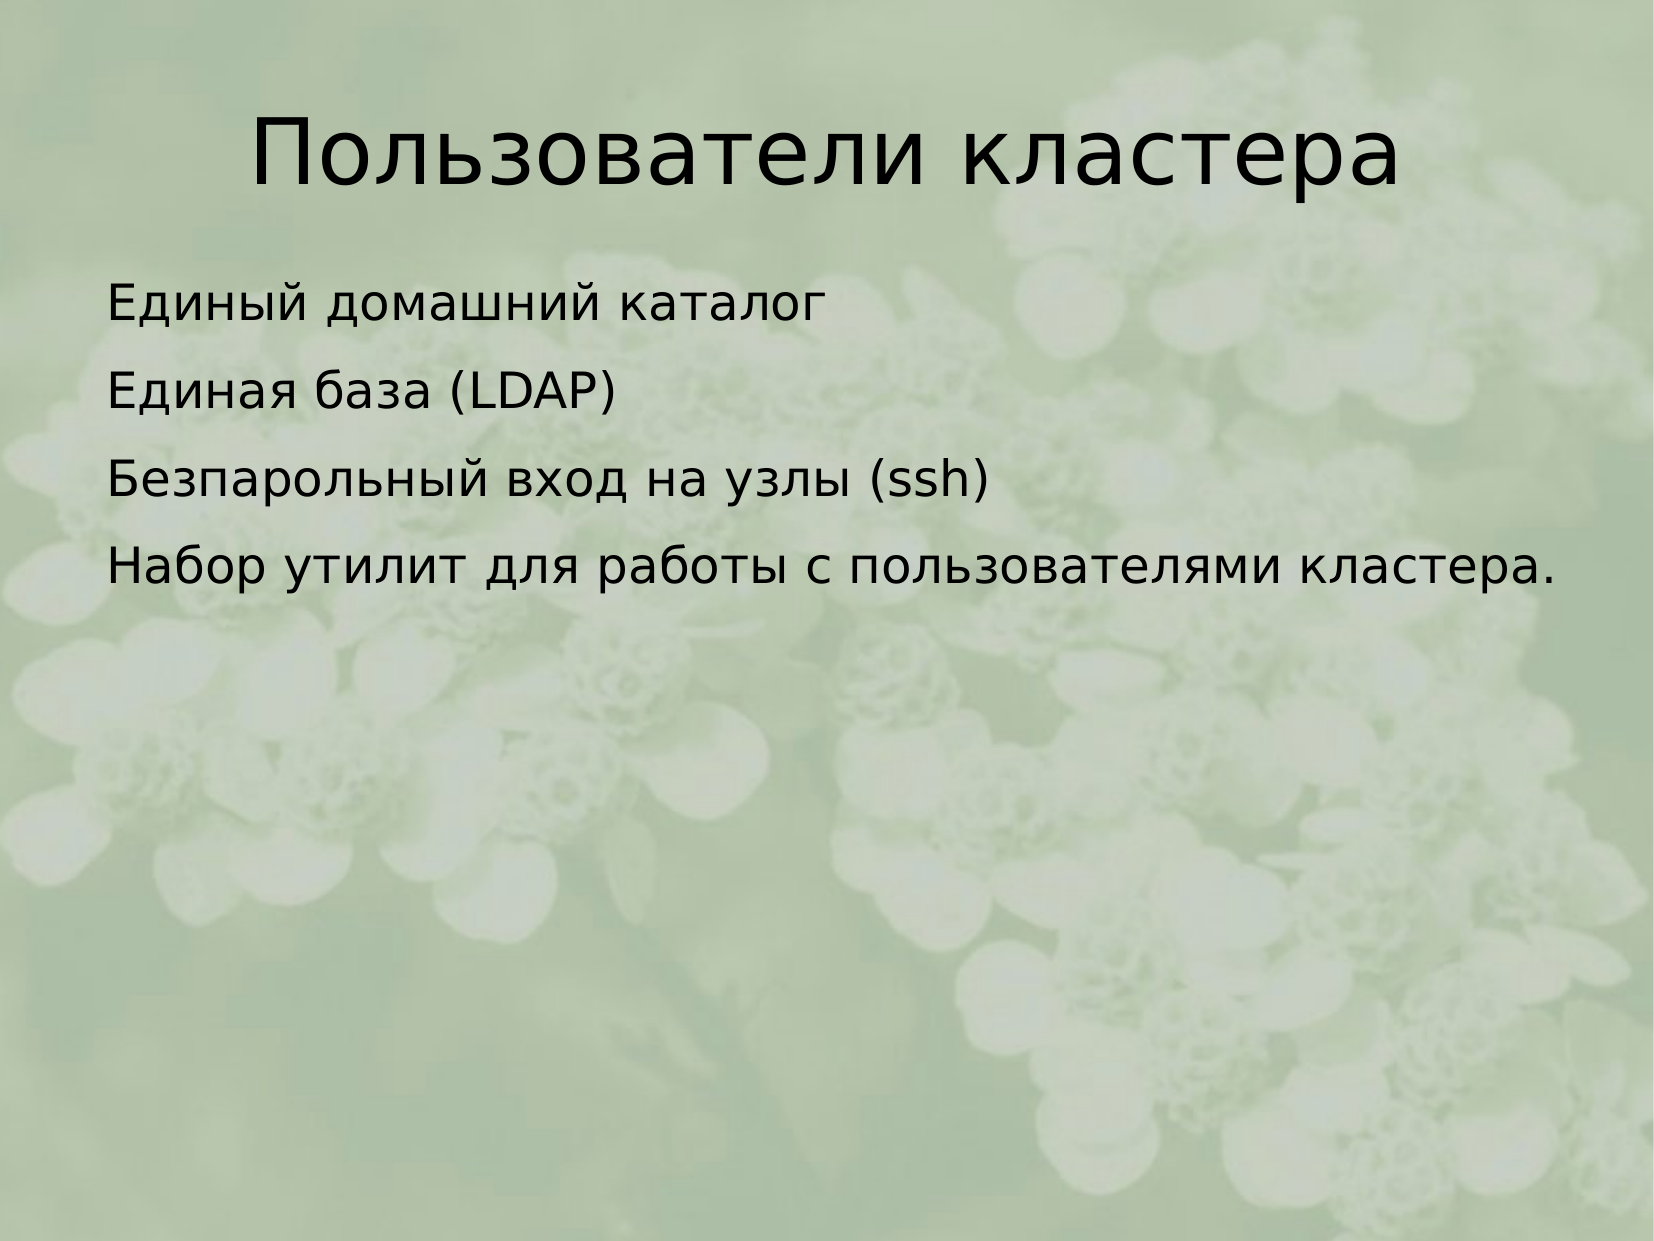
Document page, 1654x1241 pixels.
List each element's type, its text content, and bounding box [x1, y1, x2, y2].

list Единый домашний каталог Единая база (LDAP) Безпарольный вход на узлы (ssh) Набор утилит для работы с пользователями кластера. [88, 274, 1577, 1093]
title Пользователи кластера [82, 49, 1571, 257]
picture [0, 0, 1654, 1241]
